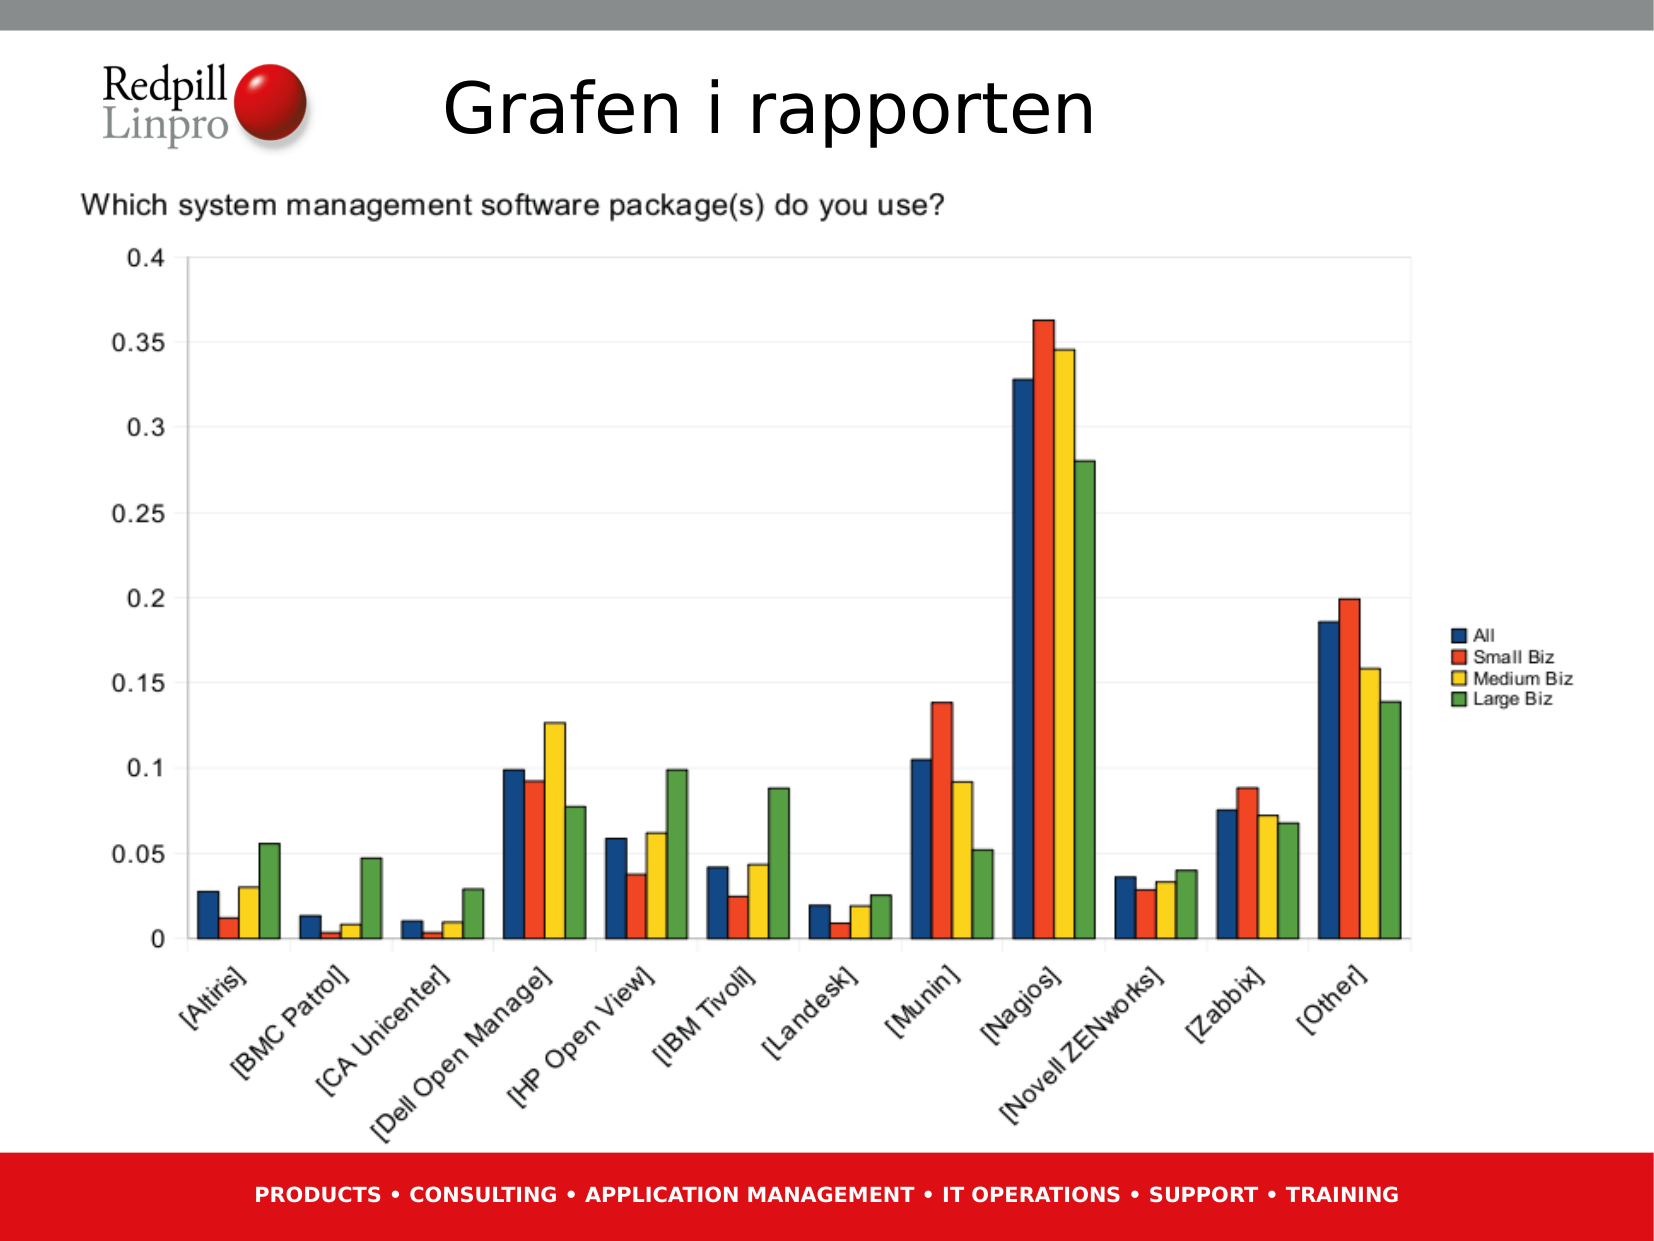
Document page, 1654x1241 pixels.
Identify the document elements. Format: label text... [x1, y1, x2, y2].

title Grafen i rapporten [442, 67, 1571, 177]
picture [0, 0, 1654, 1241]
